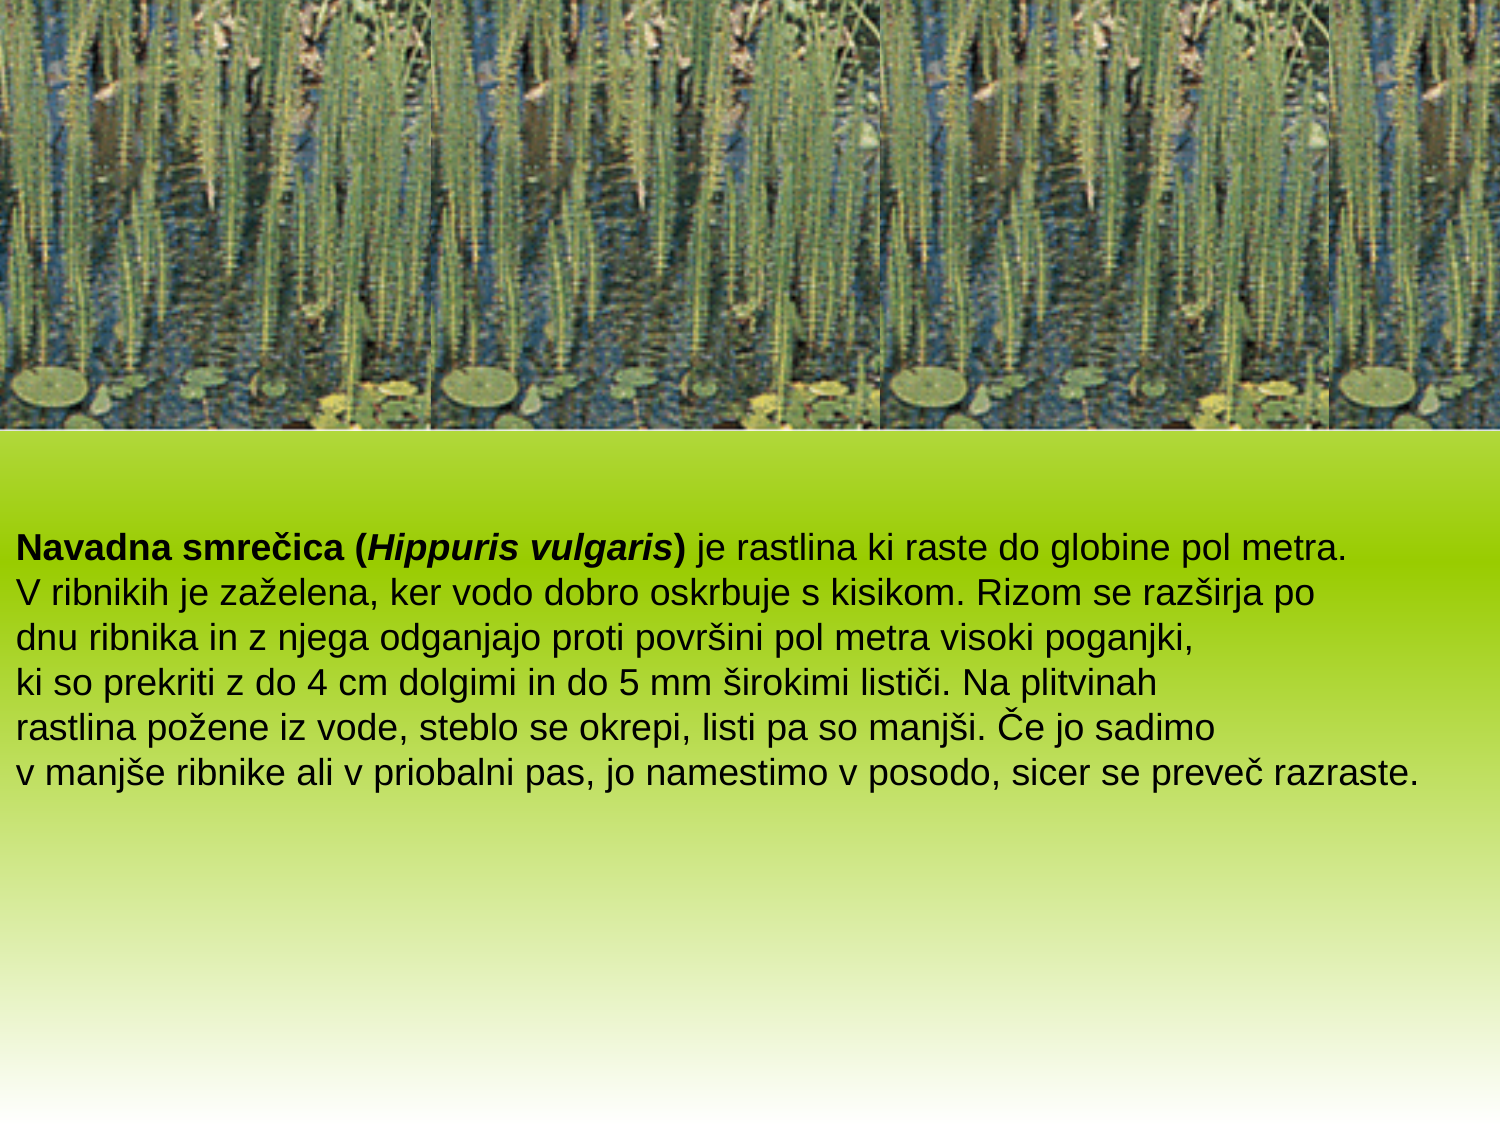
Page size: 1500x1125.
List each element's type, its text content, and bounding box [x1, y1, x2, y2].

text_box Navadna smrečica (Hippuris vulgaris) je rastlina ki raste do globine pol metra. V ribnikih je zaželena, ker vodo dobro oskrbuje s kisikom. Rizom se razširja po dnu ribnika in z njega odganjajo proti površini pol metra visoki poganjki, ki so prekriti z do 4 cm dolgimi in do 5 mm širokimi lističi. Na plitvinah rastlina požene iz vode, steblo se okrepi, listi pa so manjši. Če jo sadimo v manjše ribnike ali v priobalni pas, jo namestimo v posodo, sicer se preveč razraste. [1, 515, 1446, 801]
picture [0, 0, 1500, 431]
